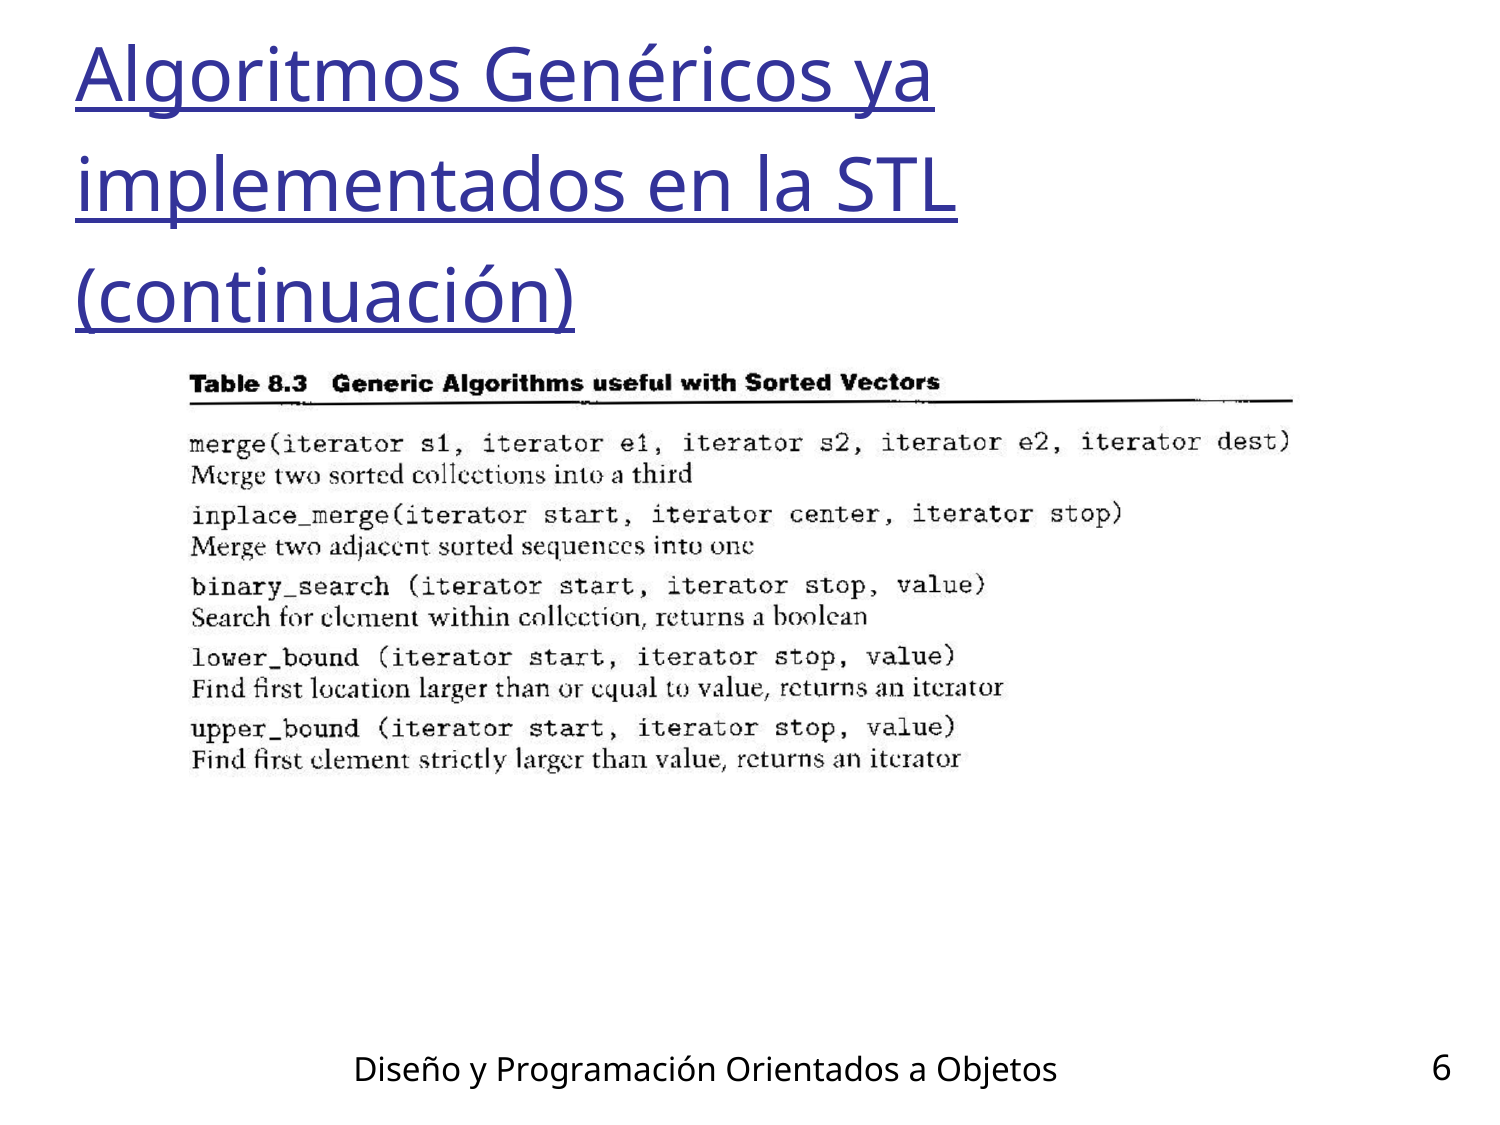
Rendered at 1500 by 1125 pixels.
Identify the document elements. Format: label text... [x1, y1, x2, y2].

picture [185, 338, 1302, 782]
title Algoritmos Genéricos ya implementados en la STL (continuación) [75, 19, 1466, 338]
